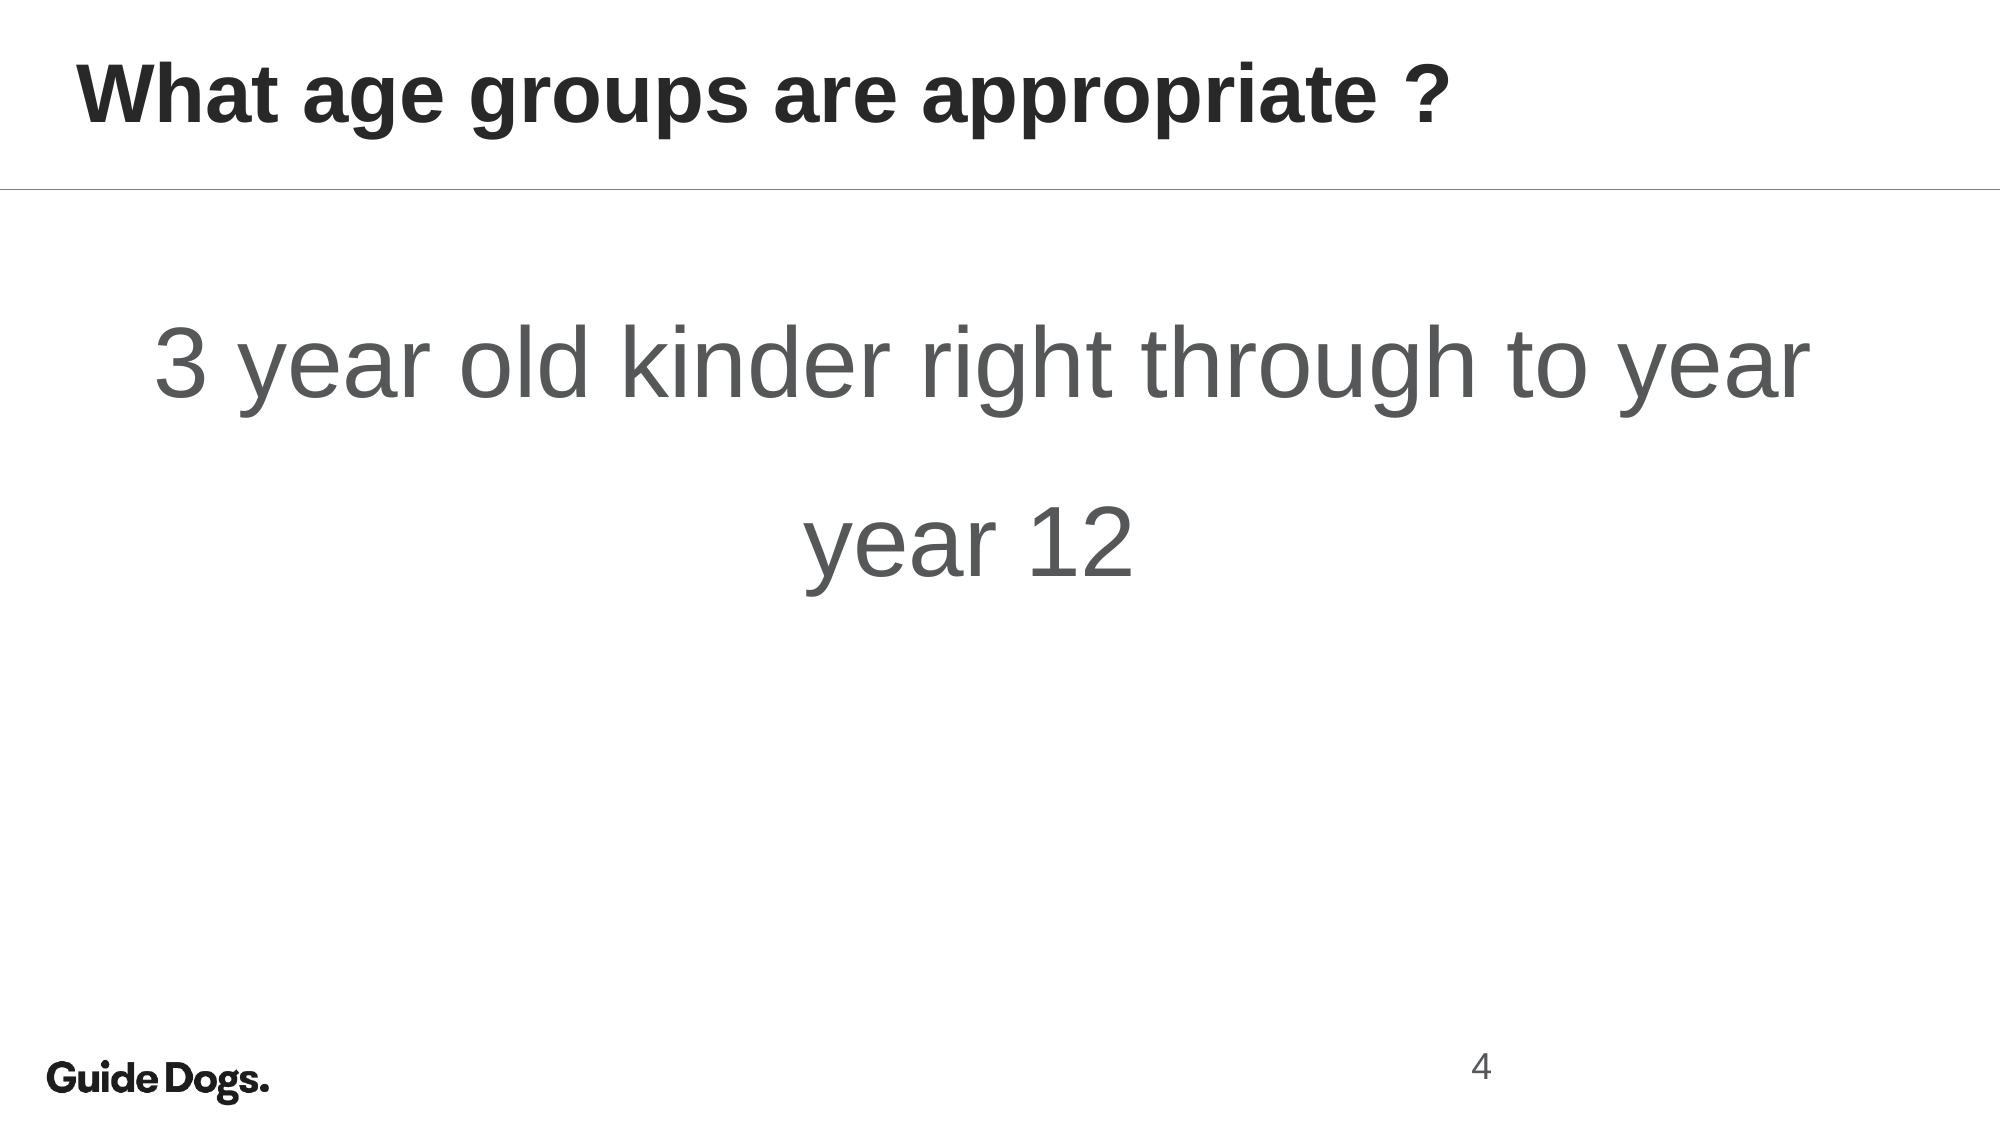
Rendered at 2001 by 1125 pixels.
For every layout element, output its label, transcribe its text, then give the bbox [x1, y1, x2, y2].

text_box [1456, 1034, 1907, 1095]
list 3 year old kinder right through to year year 12 [61, 229, 1907, 995]
title What age groups are appropriate ? [61, 30, 1907, 160]
